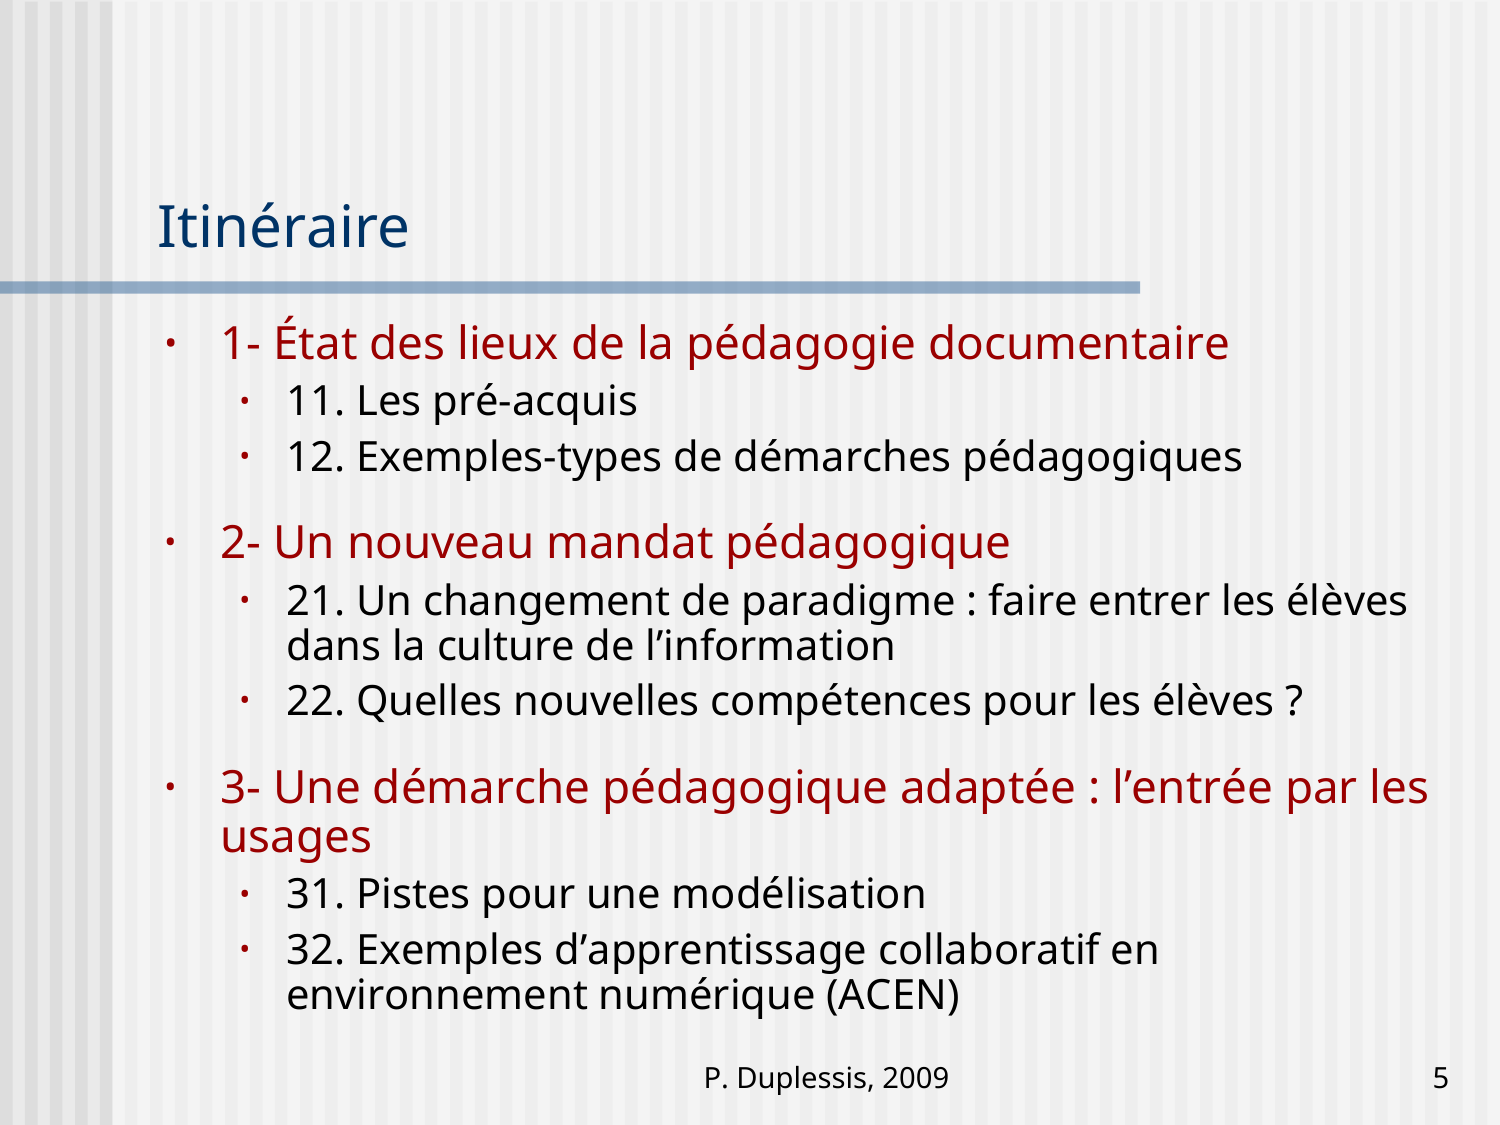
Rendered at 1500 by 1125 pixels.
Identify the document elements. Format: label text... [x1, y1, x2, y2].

list 1- État des lieux de la pédagogie documentaire 11. Les pré-acquis 12. Exemples-types de démarches pédagogiques 2- Un nouveau mandat pédagogique 21. Un changement de paradigme : faire entrer les élèves dans la culture de l’information 22. Quelles nouvelles compétences pour les élèves ? 3- Une démarche pédagogique adaptée : l’entrée par les usages 31. Pistes pour une modélisation 32. Exemples d’apprentissage collaboratif en environnement numérique (ACEN) [149, 312, 1481, 1032]
title Itinéraire [142, 181, 1482, 267]
